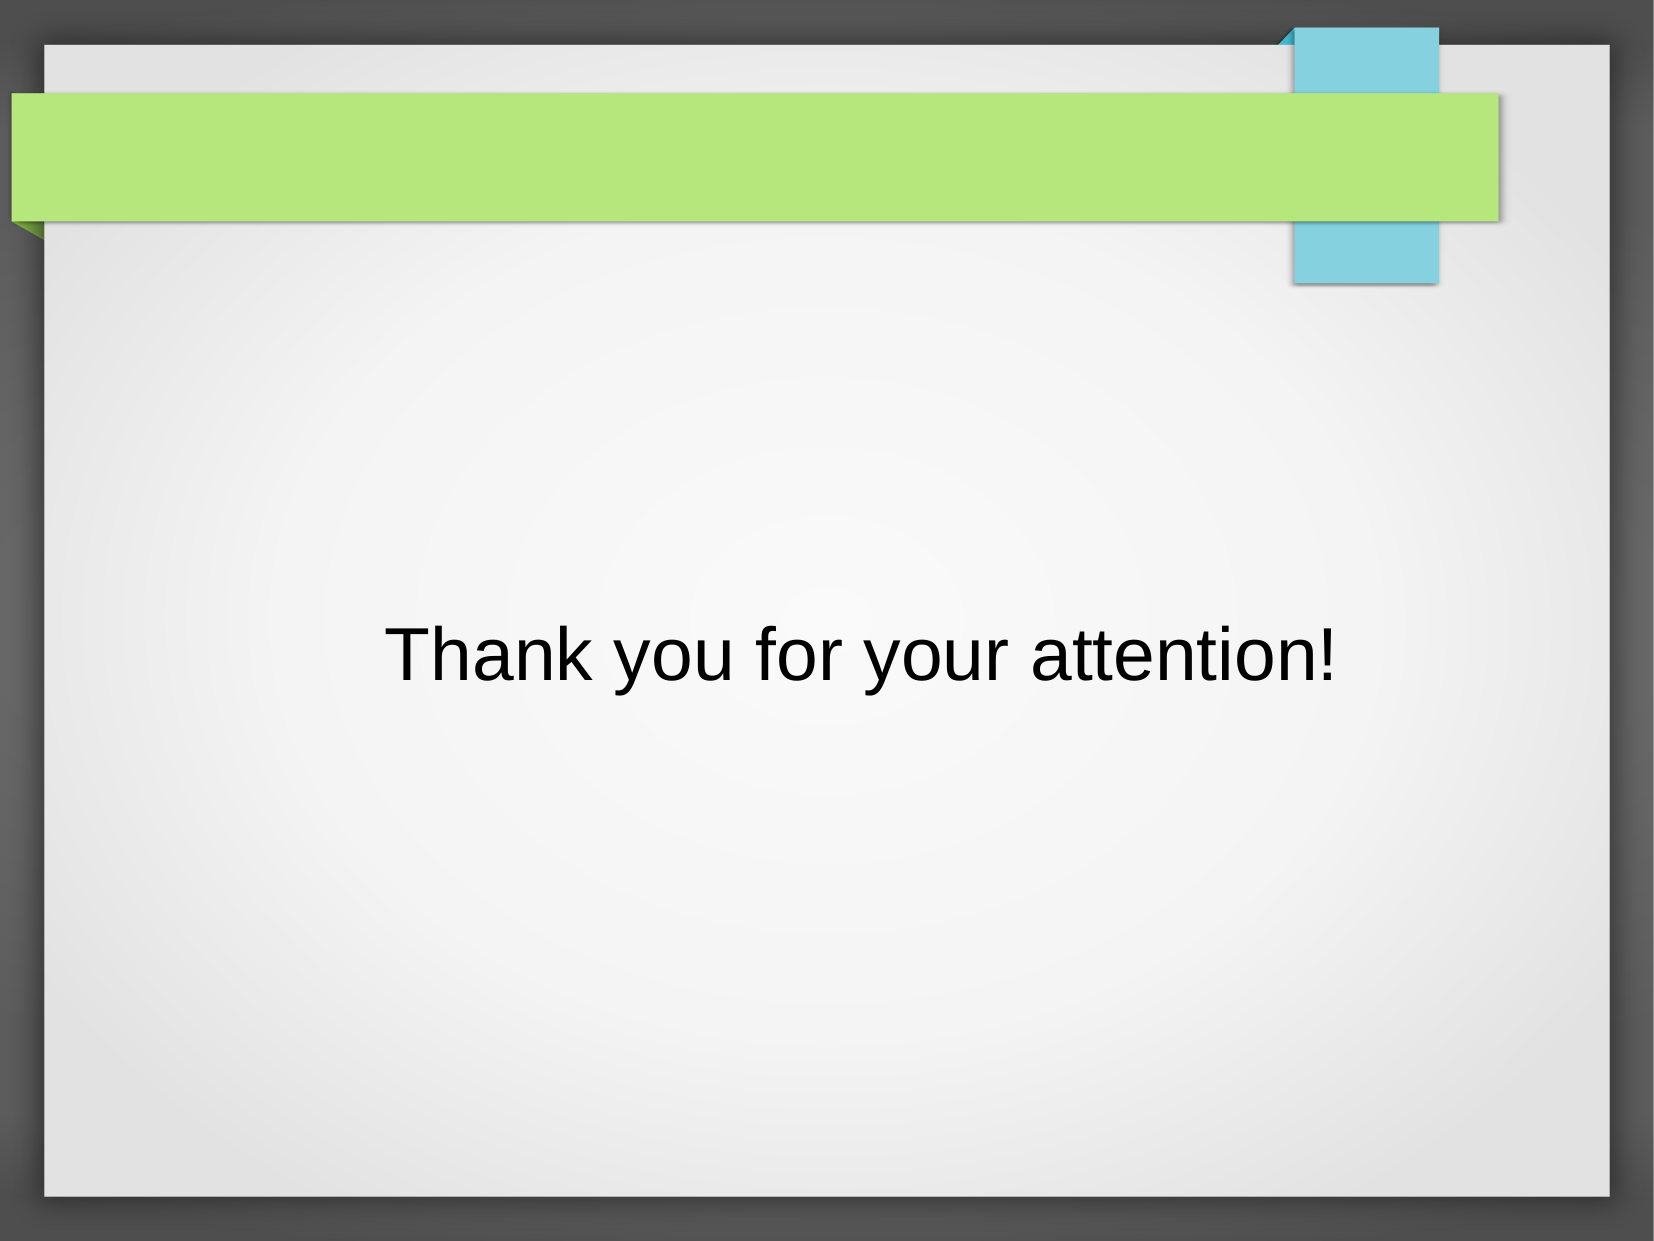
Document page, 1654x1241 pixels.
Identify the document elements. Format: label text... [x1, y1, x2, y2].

list Thank you for your attention! [82, 295, 1571, 1015]
picture [0, 0, 1654, 1241]
